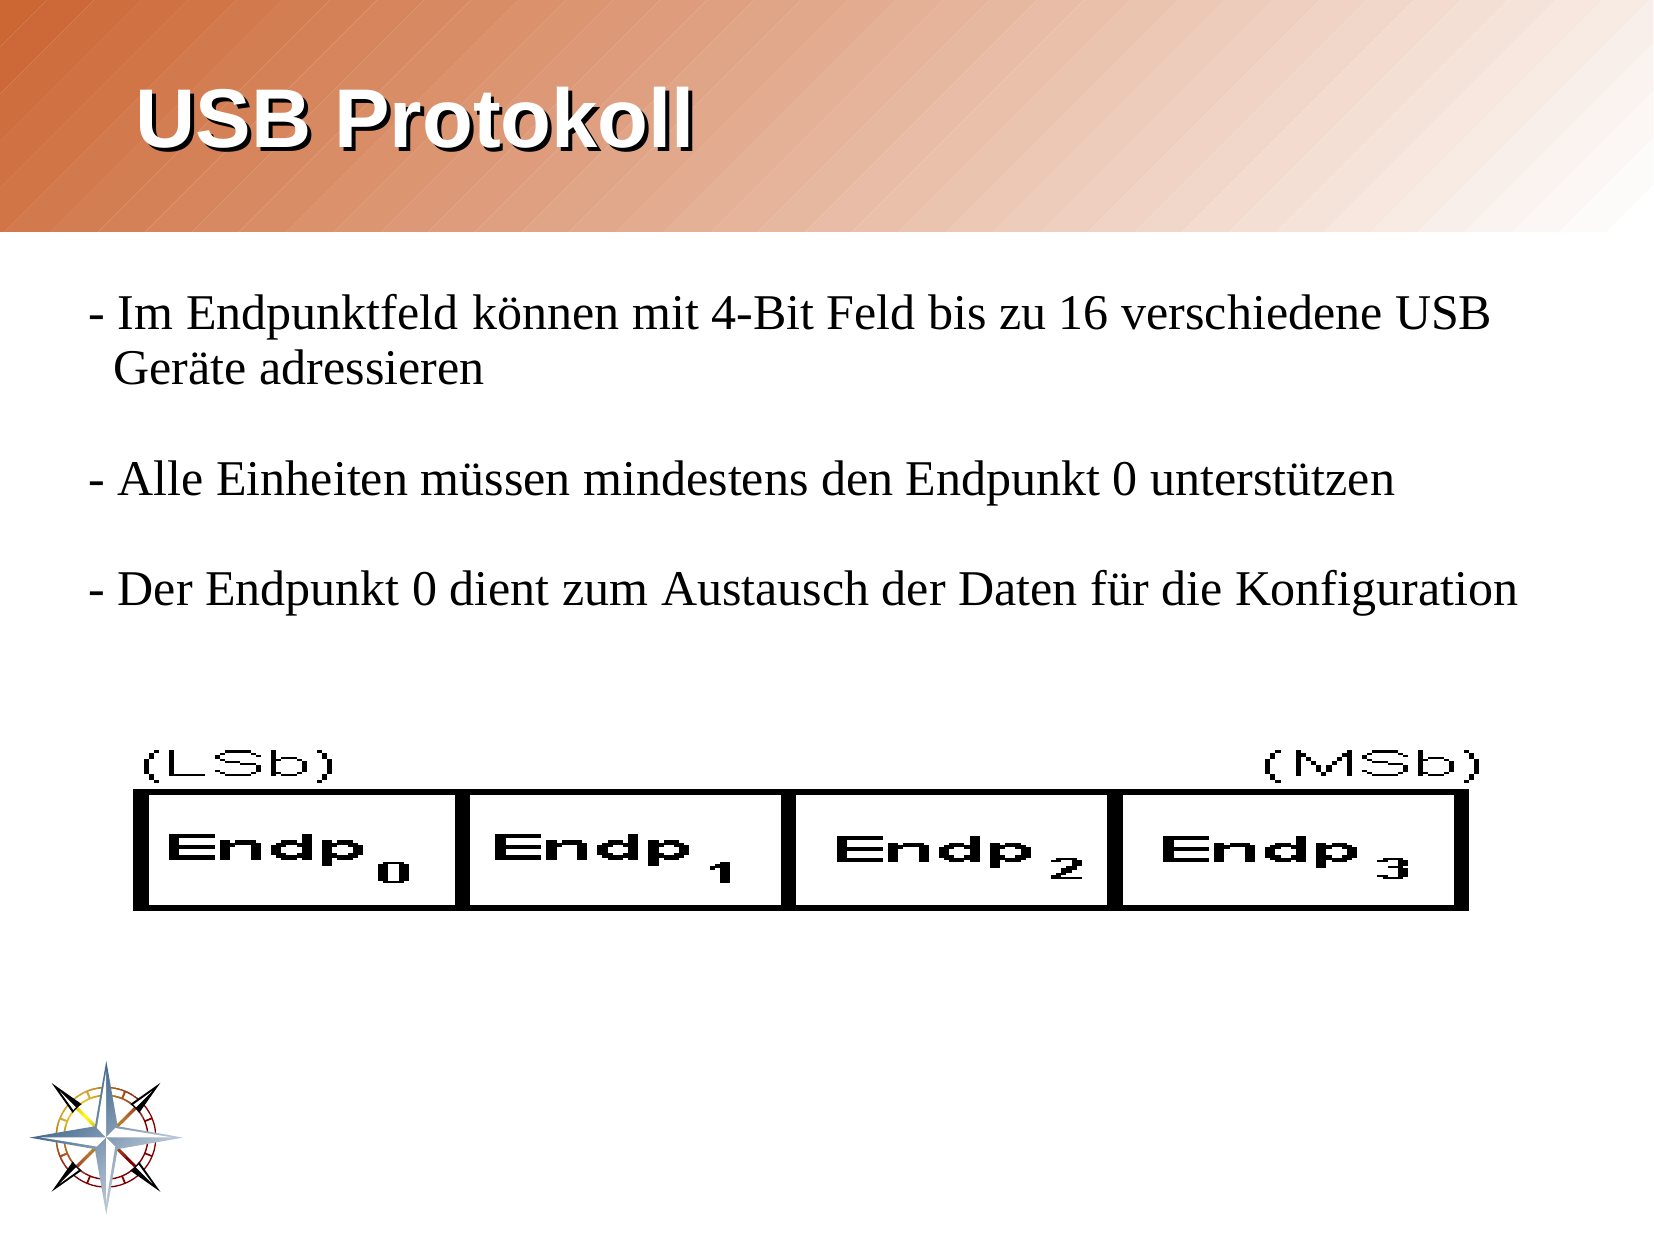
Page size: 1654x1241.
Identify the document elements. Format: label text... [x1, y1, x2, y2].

picture [88, 738, 1536, 916]
title USB Protokoll [135, 0, 1422, 238]
text_box - Im Endpunktfeld können mit 4-Bit Feld bis zu 16 verschiedene USB Geräte adressieren - Alle Einheiten müssen mindestens den Endpunkt 0 unterstützen - Der Endpunkt 0 dient zum Austausch der Daten für die Konfiguration [88, 283, 1565, 680]
